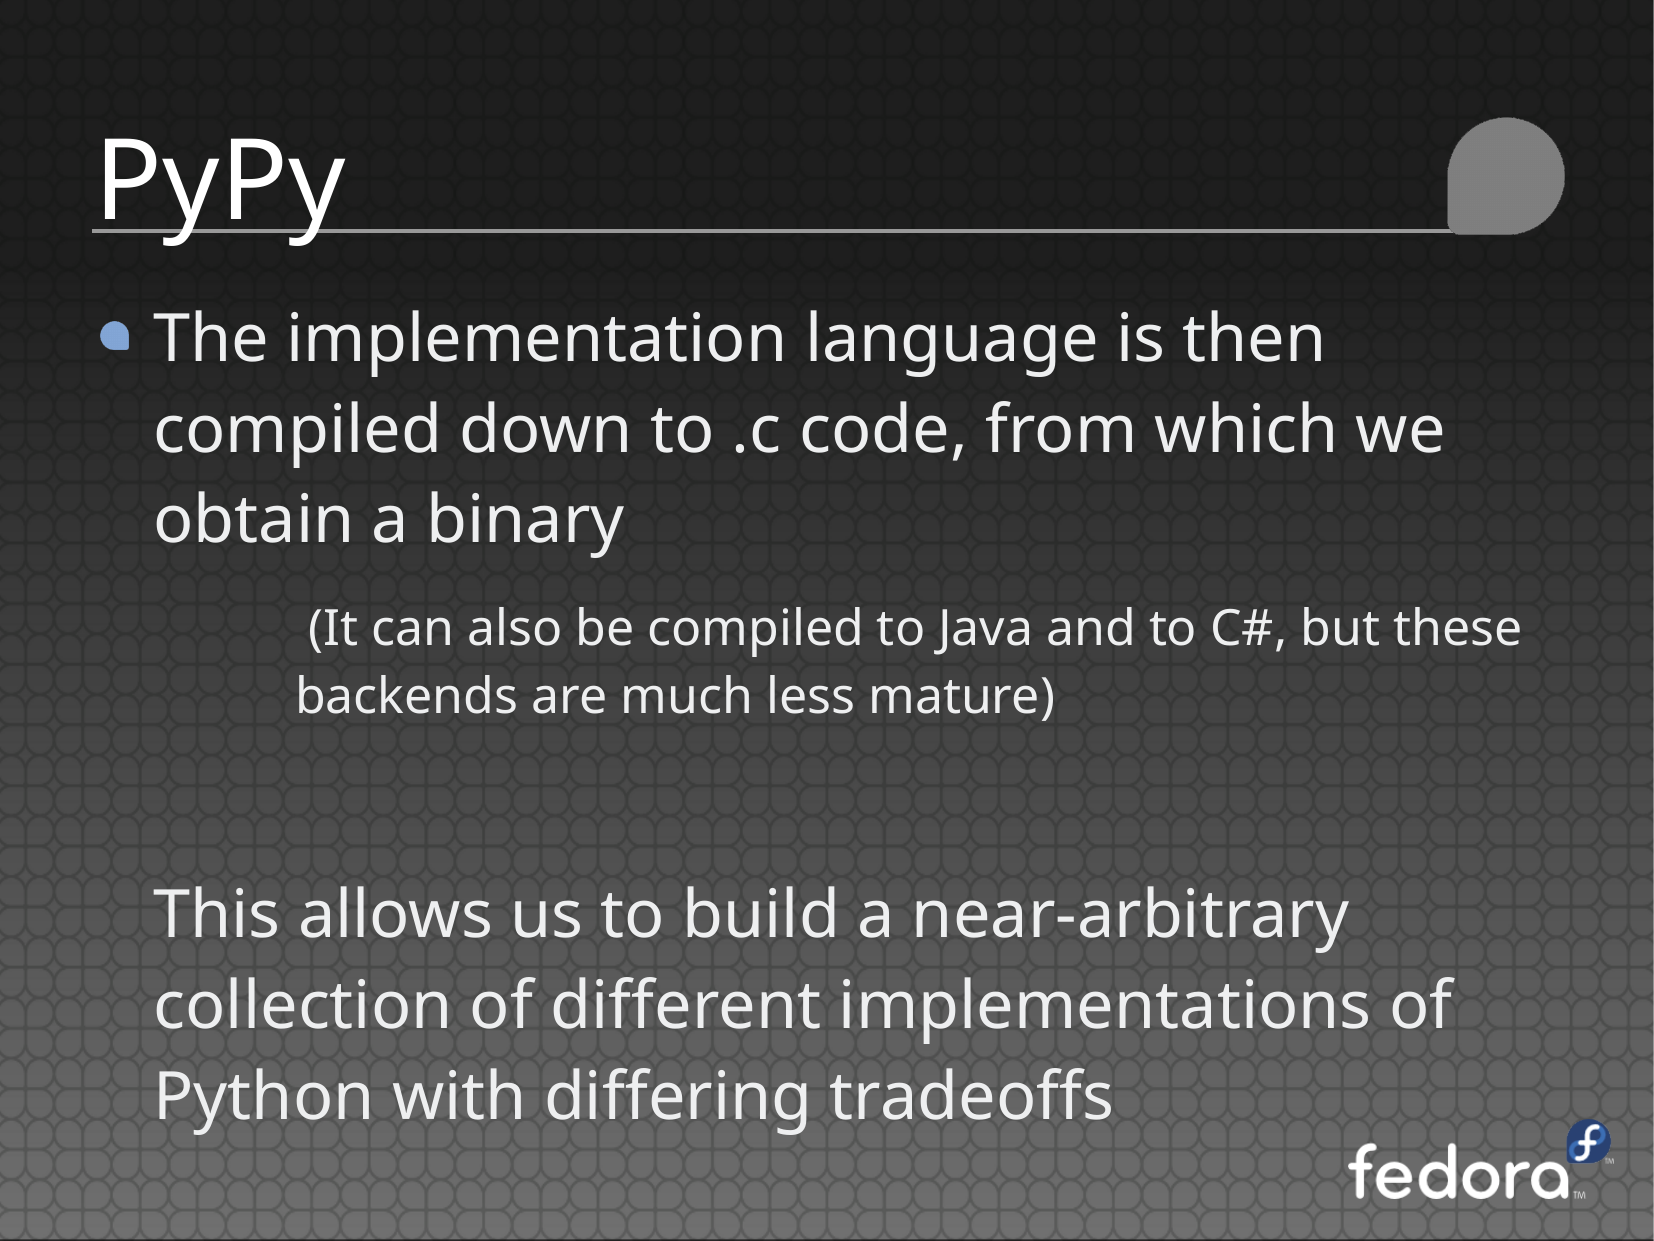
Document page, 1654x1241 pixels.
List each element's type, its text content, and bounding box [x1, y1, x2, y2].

picture [0, 0, 1654, 1241]
title PyPy [94, 100, 1426, 251]
list The implementation language is then compiled down to .c code, from which we obtain a binary (It can also be compiled to Java and to C#, but these backends are much less mature) This allows us to build a near-arbitrary collection of different implementations of Python with differing tradeoffs [82, 290, 1571, 1094]
